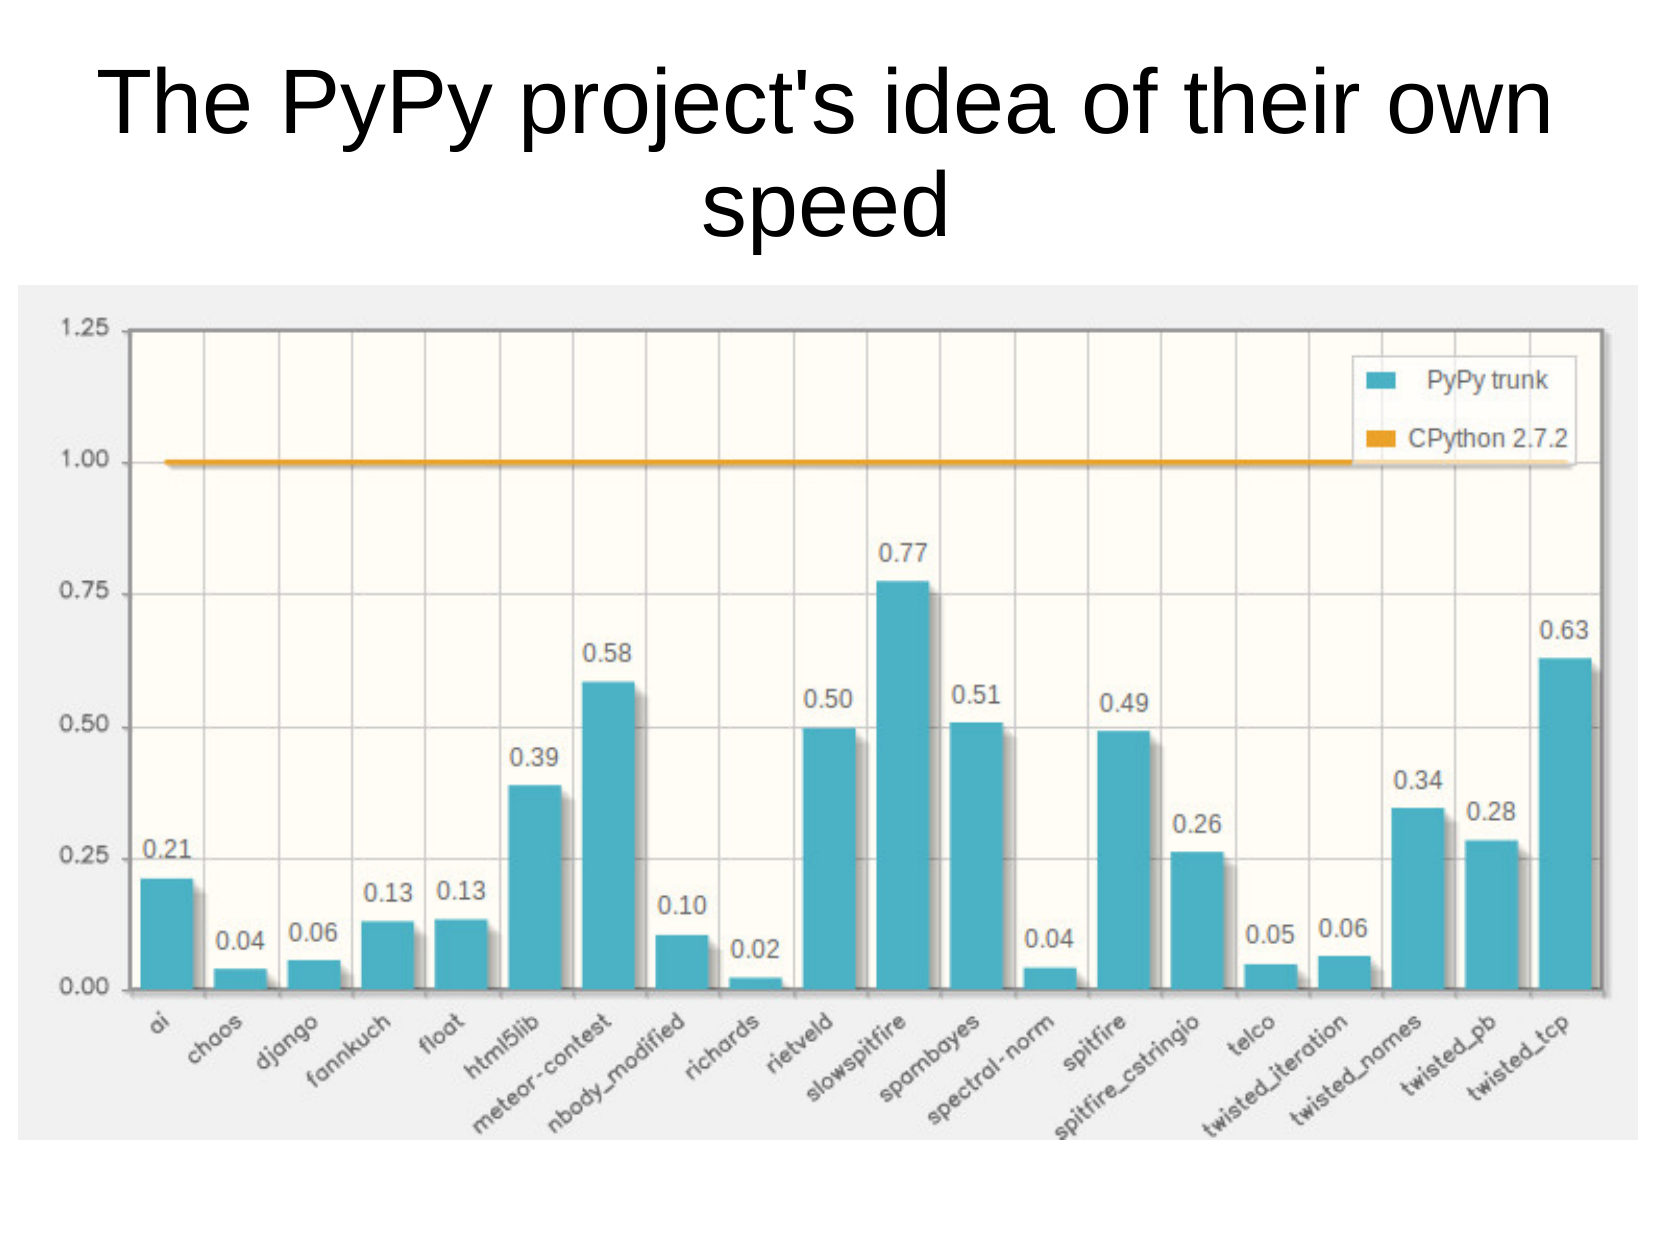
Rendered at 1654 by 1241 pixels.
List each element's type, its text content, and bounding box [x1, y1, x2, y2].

picture [18, 285, 1638, 1141]
title The PyPy project's idea of their own speed [82, 50, 1571, 256]
